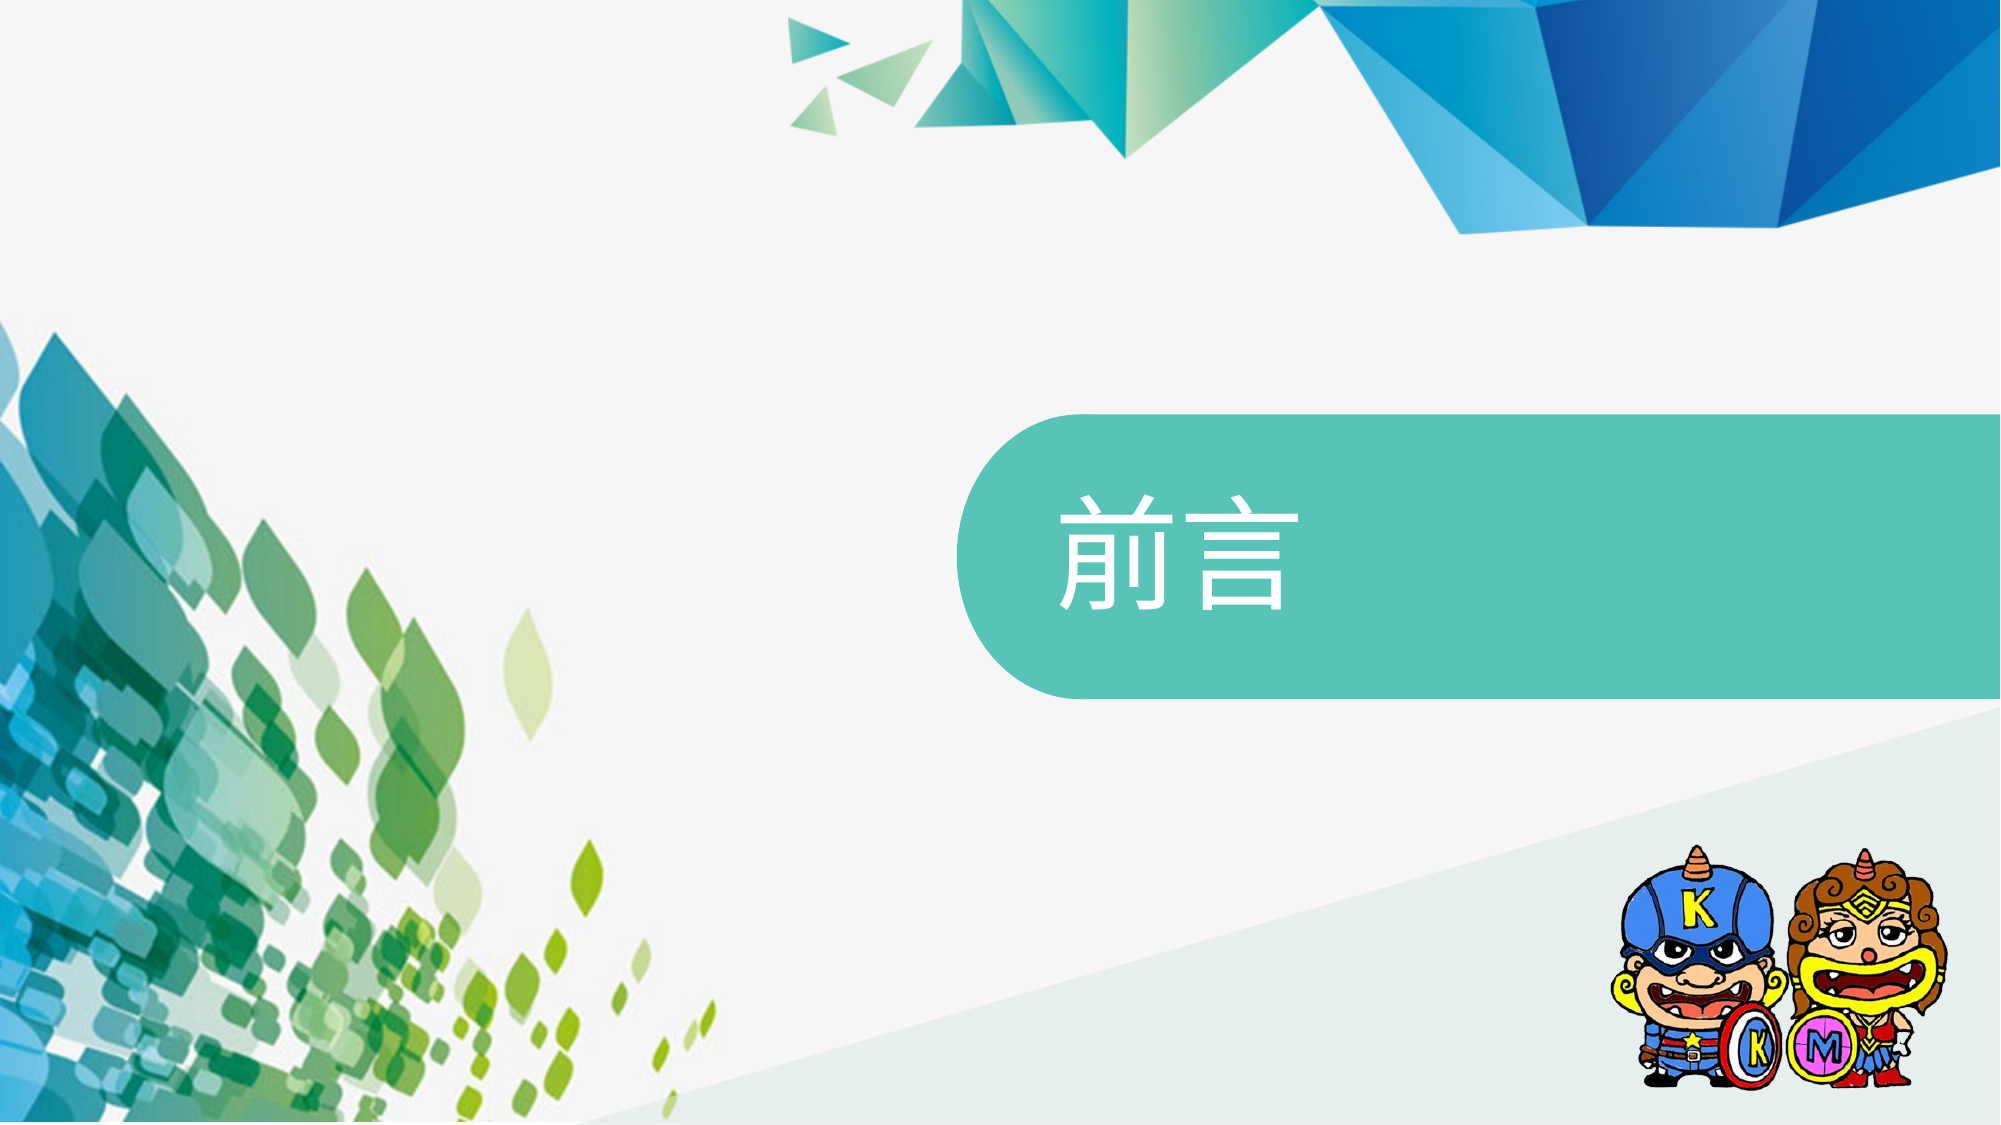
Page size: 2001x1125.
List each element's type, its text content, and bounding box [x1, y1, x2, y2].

text_box [574, 707, 2000, 1125]
picture [0, 0, 2000, 1122]
picture [1597, 840, 1955, 1094]
text_box 前言 [1054, 458, 2000, 643]
text_box [956, 414, 2000, 700]
